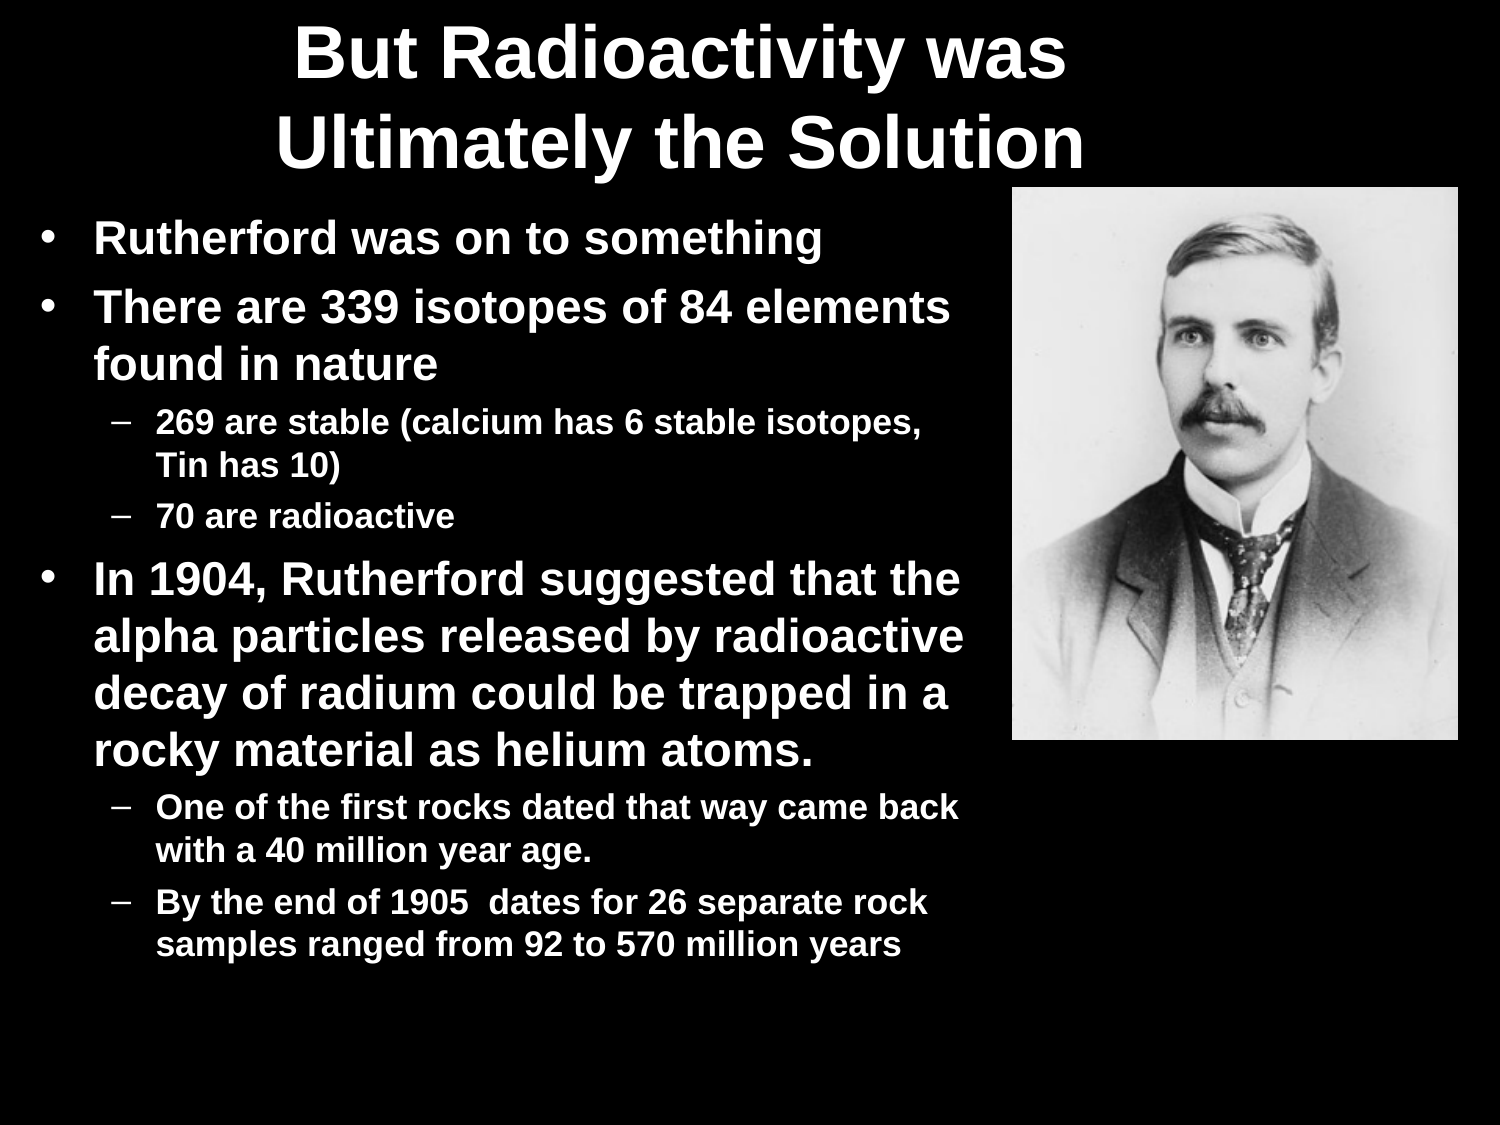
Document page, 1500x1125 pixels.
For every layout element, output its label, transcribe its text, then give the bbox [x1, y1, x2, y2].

title But Radioactivity was Ultimately the Solution [99, 0, 1263, 192]
picture [1012, 187, 1458, 740]
list Rutherford was on to something There are 339 isotopes of 84 elements found in nature 269 are stable (calcium has 6 stable isotopes, Tin has 10) 70 are radioactive In 1904, Rutherford suggested that the alpha particles released by radioactive decay of radium could be trapped in a rocky material as helium atoms. One of the first rocks dated that way came back with a 40 million year age. By the end of 1905 dates for 26 separate rock samples ranged from 92 to 570 million years [24, 199, 988, 988]
